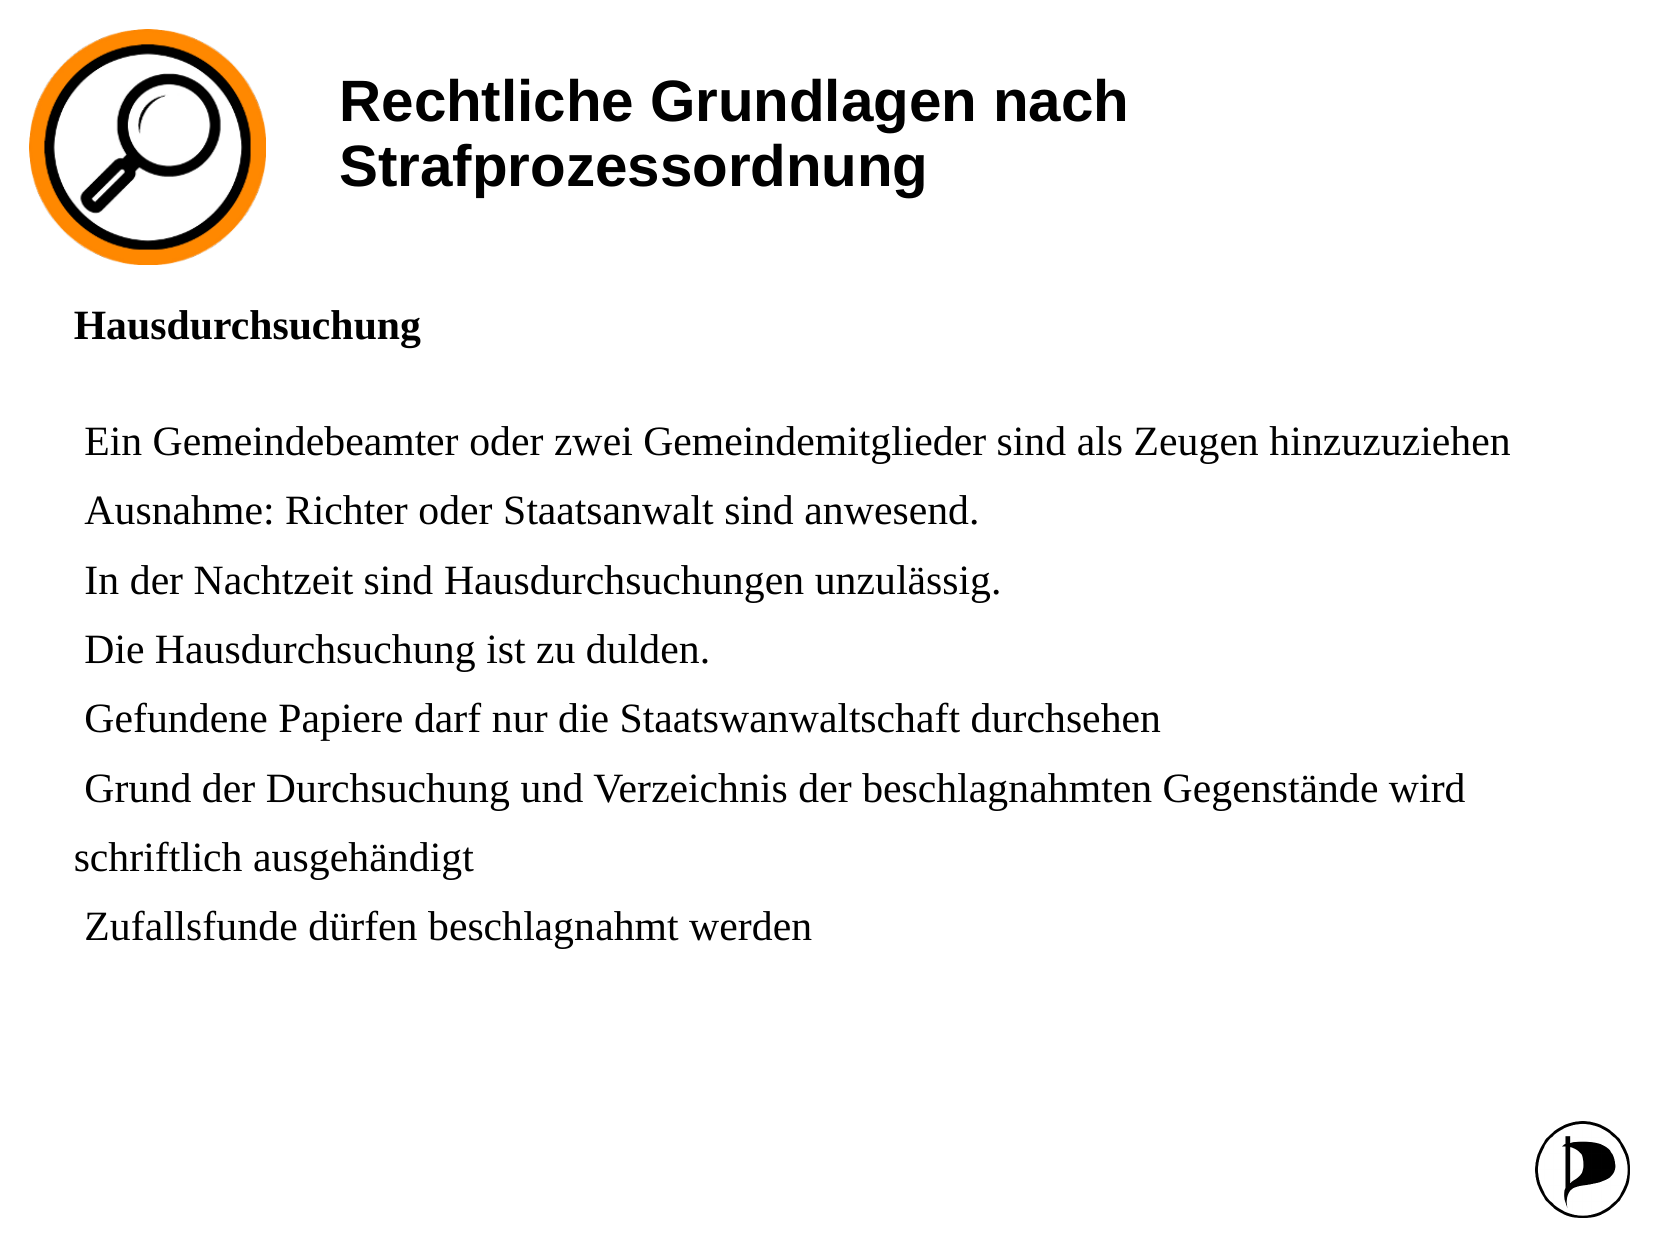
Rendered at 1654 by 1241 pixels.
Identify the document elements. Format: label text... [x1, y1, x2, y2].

text_box Hausdurchsuchung Ein Gemeindebeamter oder zwei Gemeindemitglieder sind als Zeugen hinzuzuziehen Ausnahme: Richter oder Staatsanwalt sind anwesend. In der Nachtzeit sind Hausdurchsuchungen unzulässig. Die Hausdurchsuchung ist zu dulden. Gefundene Papiere darf nur die Staatswanwaltschaft durchsehen Grund der Durchsuchung und Verzeichnis der beschlagnahmten Gegenstände wird schriftlich ausgehändigt Zufallsfunde dürfen beschlagnahmt werden [59, 295, 1595, 1143]
picture [1535, 1121, 1630, 1218]
picture [29, 29, 266, 265]
text_box Rechtliche Grundlagen nach Strafprozessordnung [324, 61, 1654, 207]
